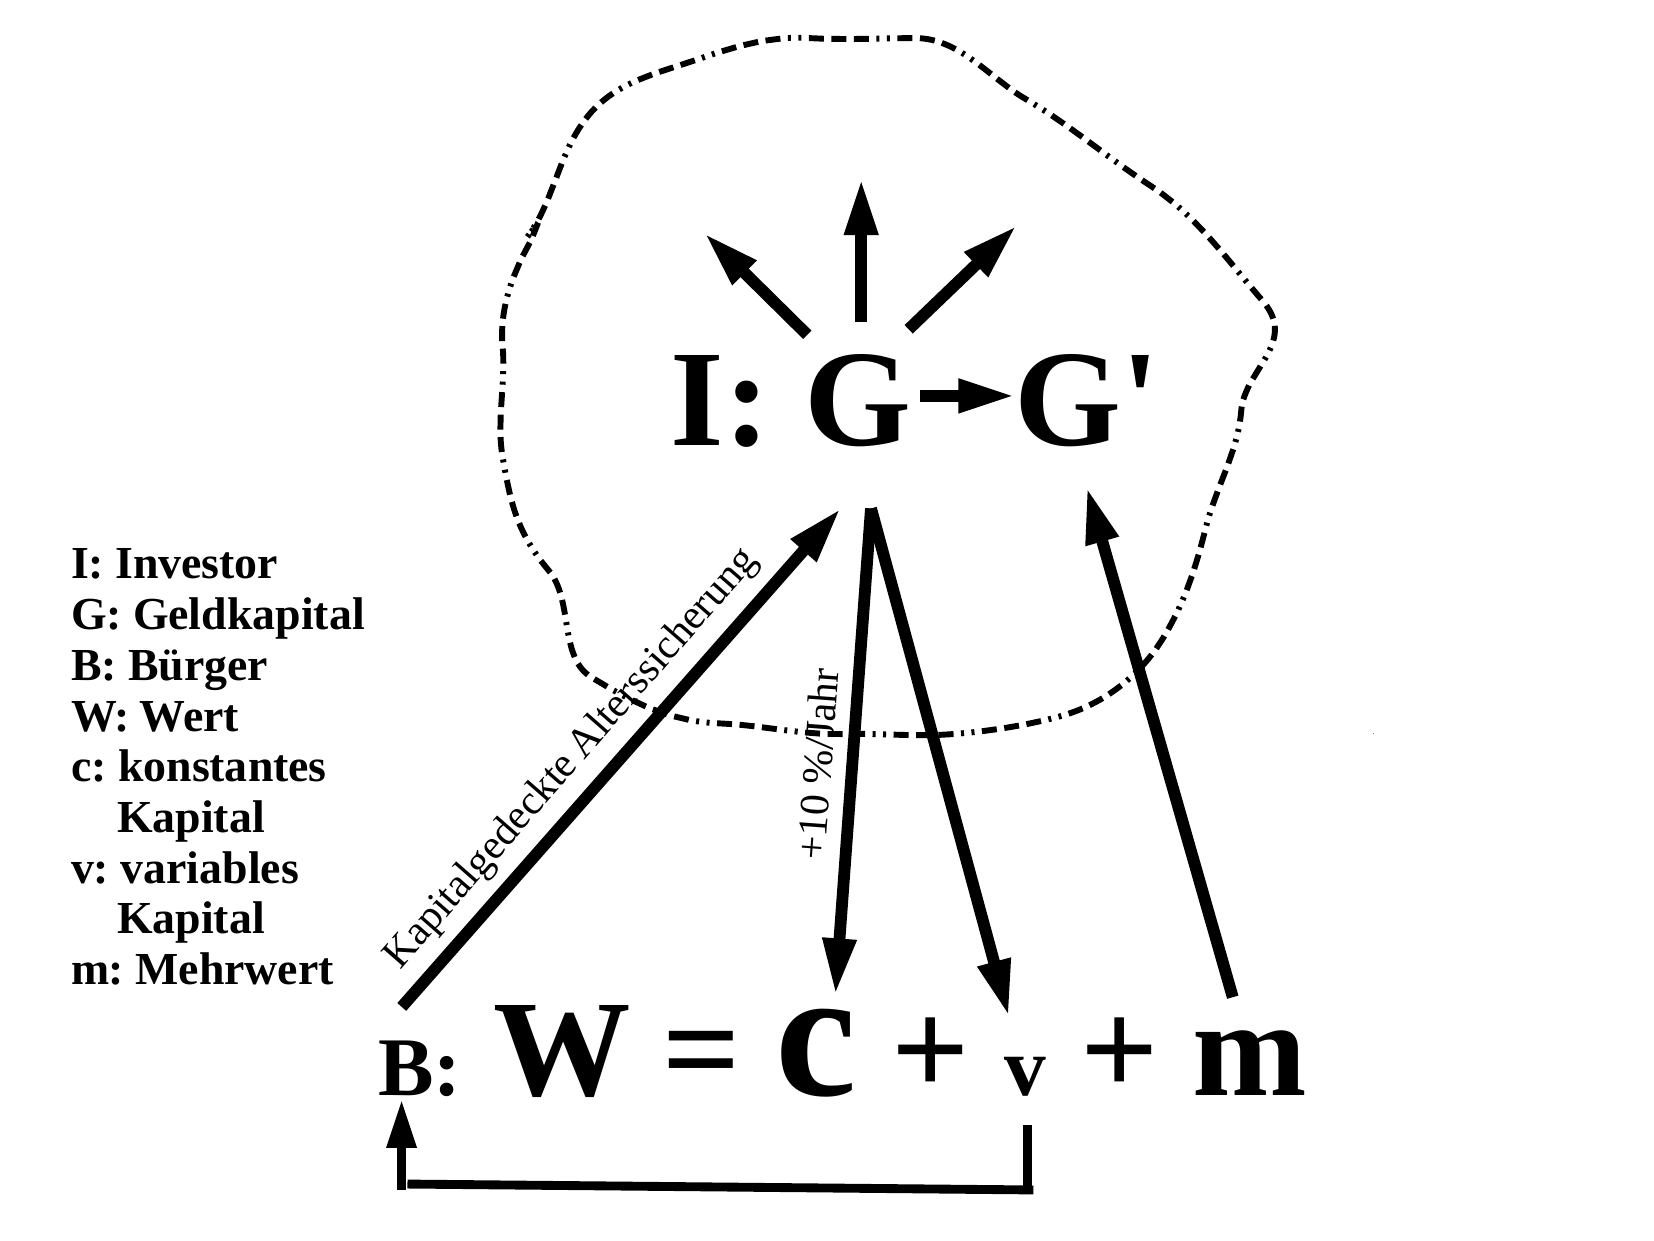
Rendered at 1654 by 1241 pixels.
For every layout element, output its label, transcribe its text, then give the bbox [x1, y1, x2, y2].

text_box +10 %/Jahr [778, 630, 859, 877]
text_box Kapitalgedeckte Alterssicherung [397, 478, 819, 993]
text_box I: G G' B: W = c + v + m [301, 315, 1374, 1151]
text_box I: Investor G: Geldkapital B: Bürger W: Wert c: konstantes Kapital v: variables Kapital m: Mehrwert [56, 530, 397, 1007]
